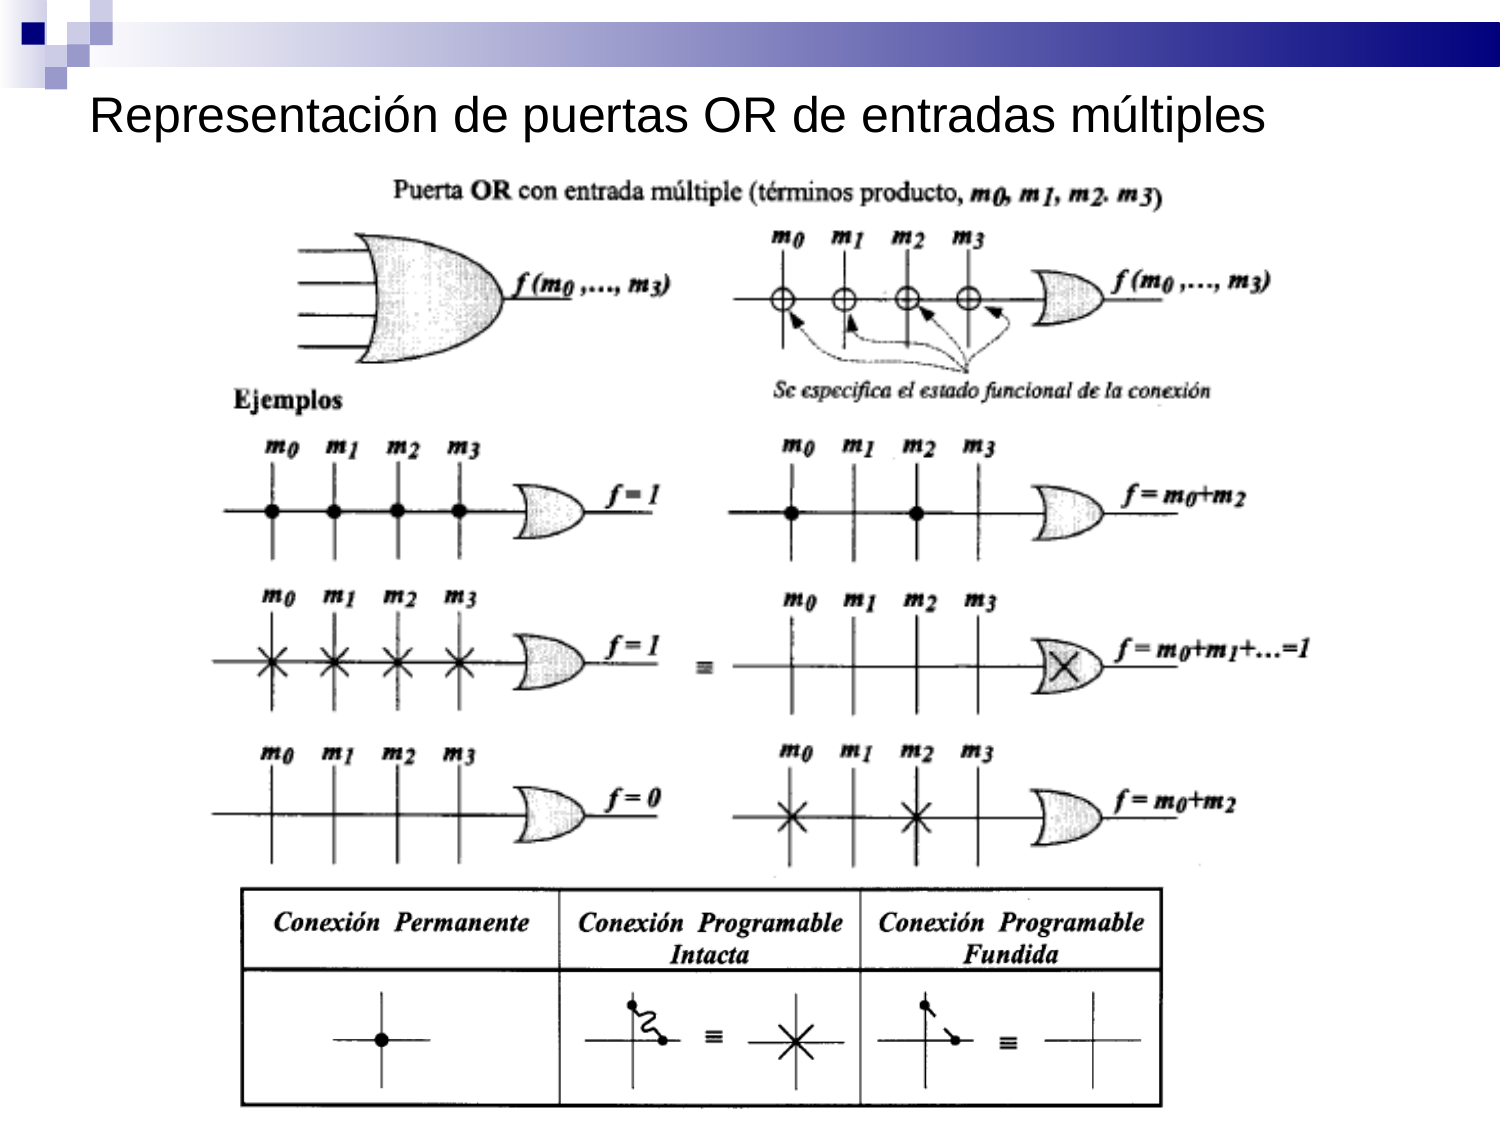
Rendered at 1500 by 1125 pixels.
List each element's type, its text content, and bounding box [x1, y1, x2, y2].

picture [183, 172, 1341, 1125]
title Representación de puertas OR de entradas múltiples [74, 74, 1425, 150]
